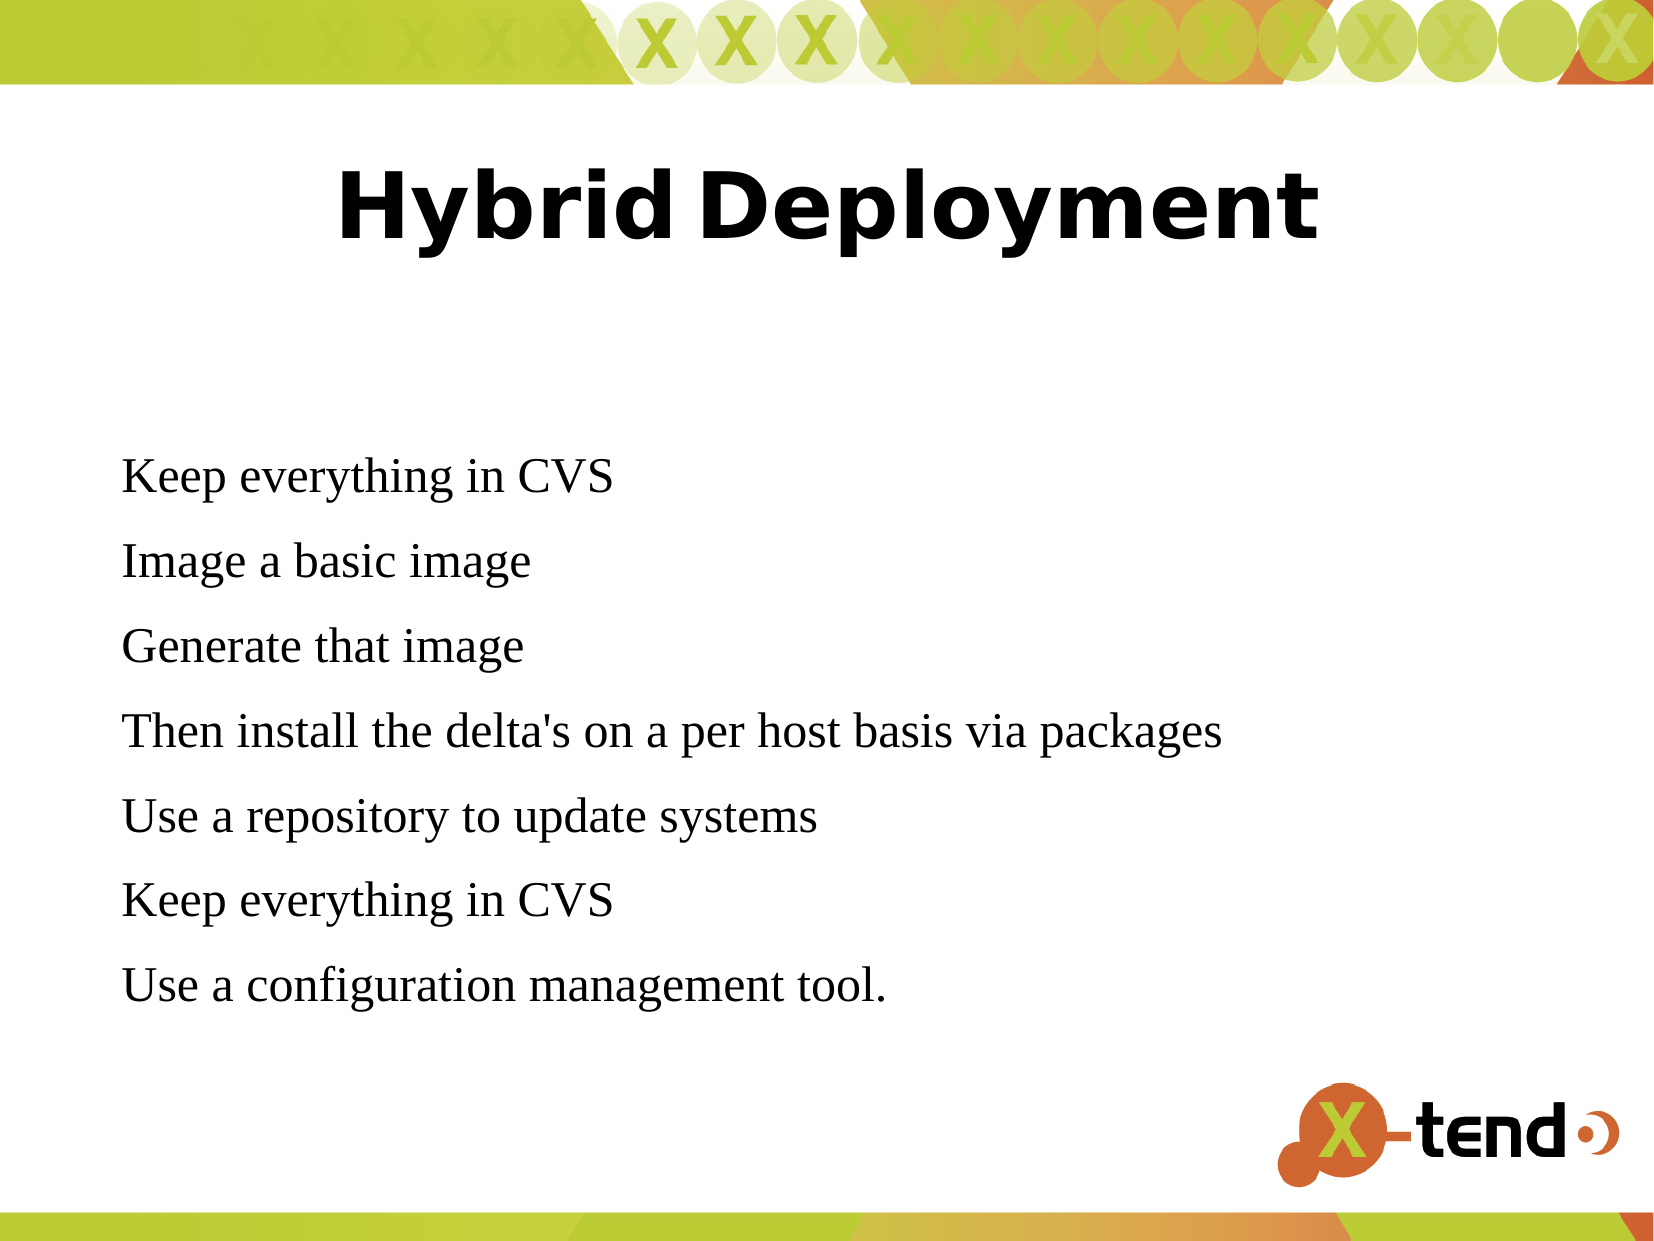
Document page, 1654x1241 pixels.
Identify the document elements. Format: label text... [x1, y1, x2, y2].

list Keep everything in CVS Image a basic image Generate that image Then install the delta's on a per host basis via packages Use a repository to update systems Keep everything in CVS Use a configuration management tool. [121, 344, 1534, 1137]
picture [0, 0, 1654, 1241]
title Hybrid Deployment [121, 102, 1534, 311]
